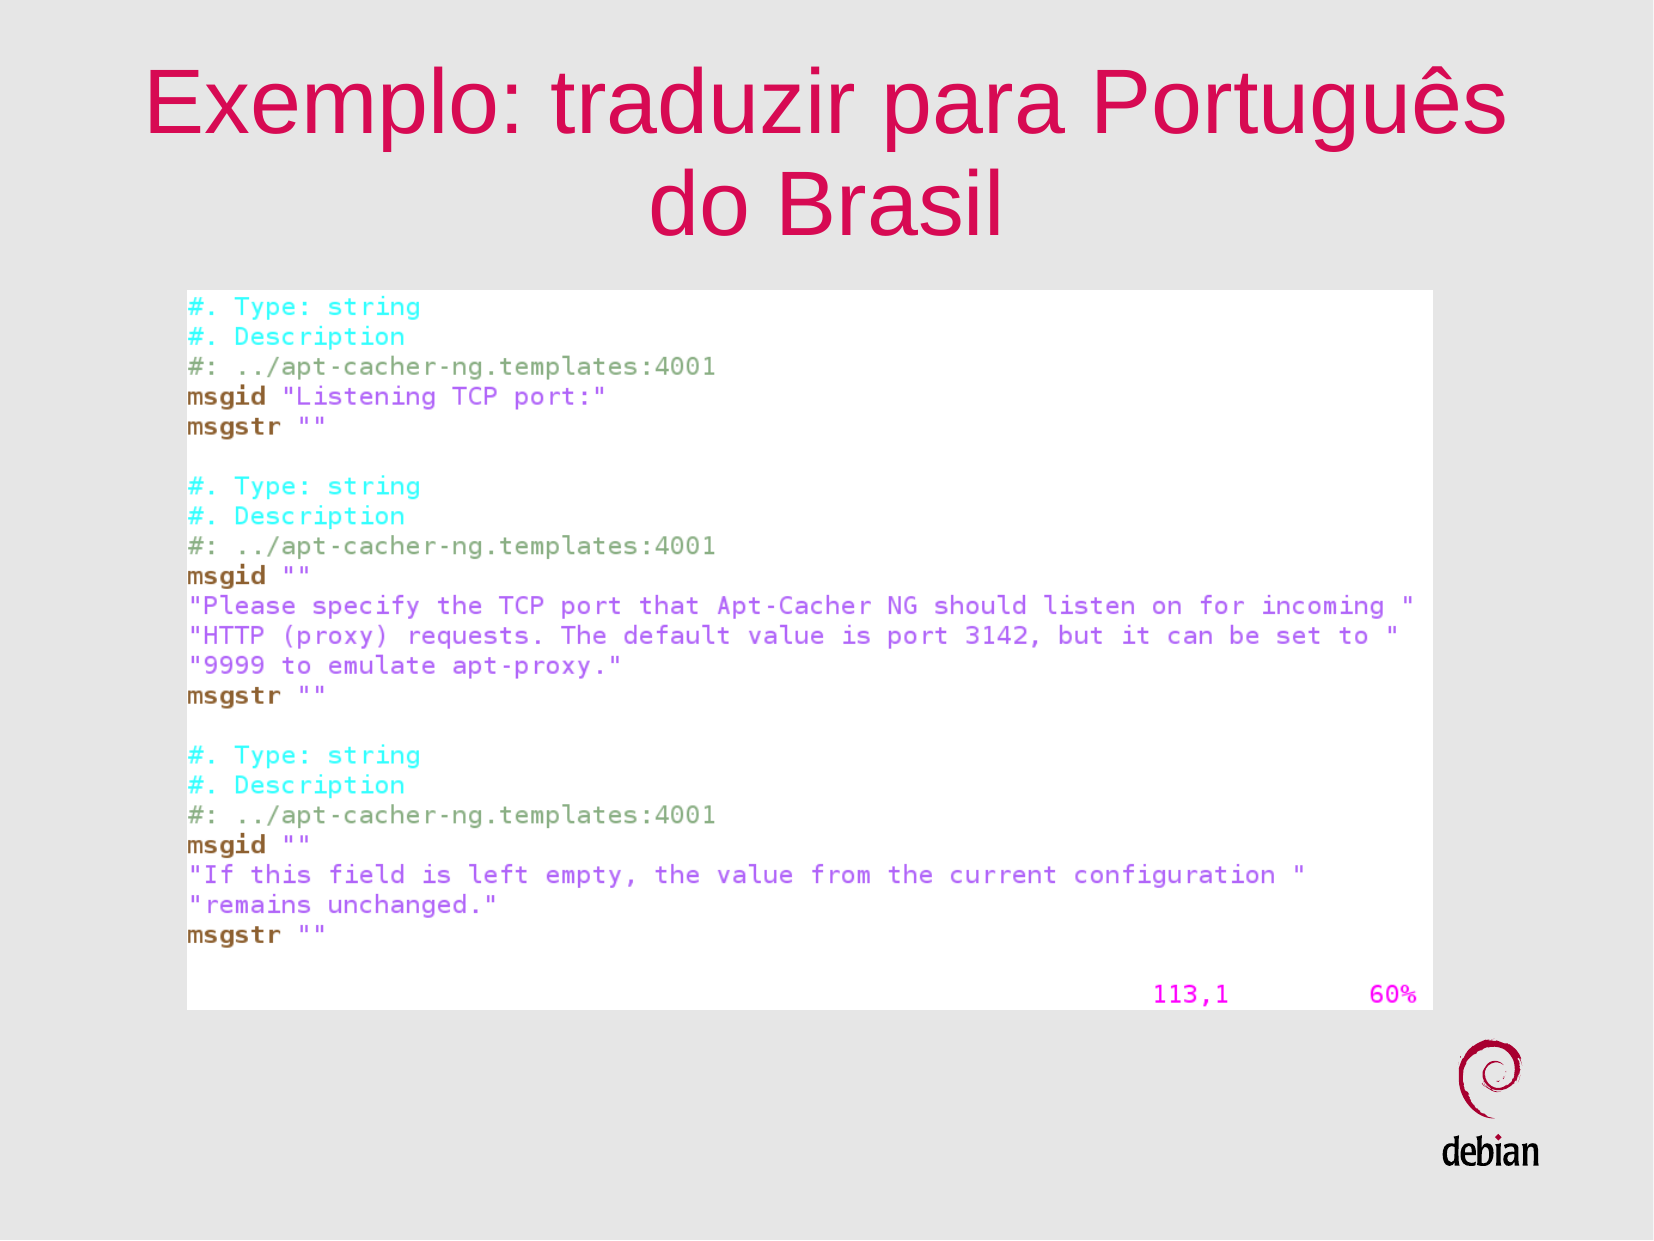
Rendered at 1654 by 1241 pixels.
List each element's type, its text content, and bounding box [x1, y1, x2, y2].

picture [187, 290, 1433, 1010]
title Exemplo: traduzir para Português do Brasil [82, 49, 1571, 257]
